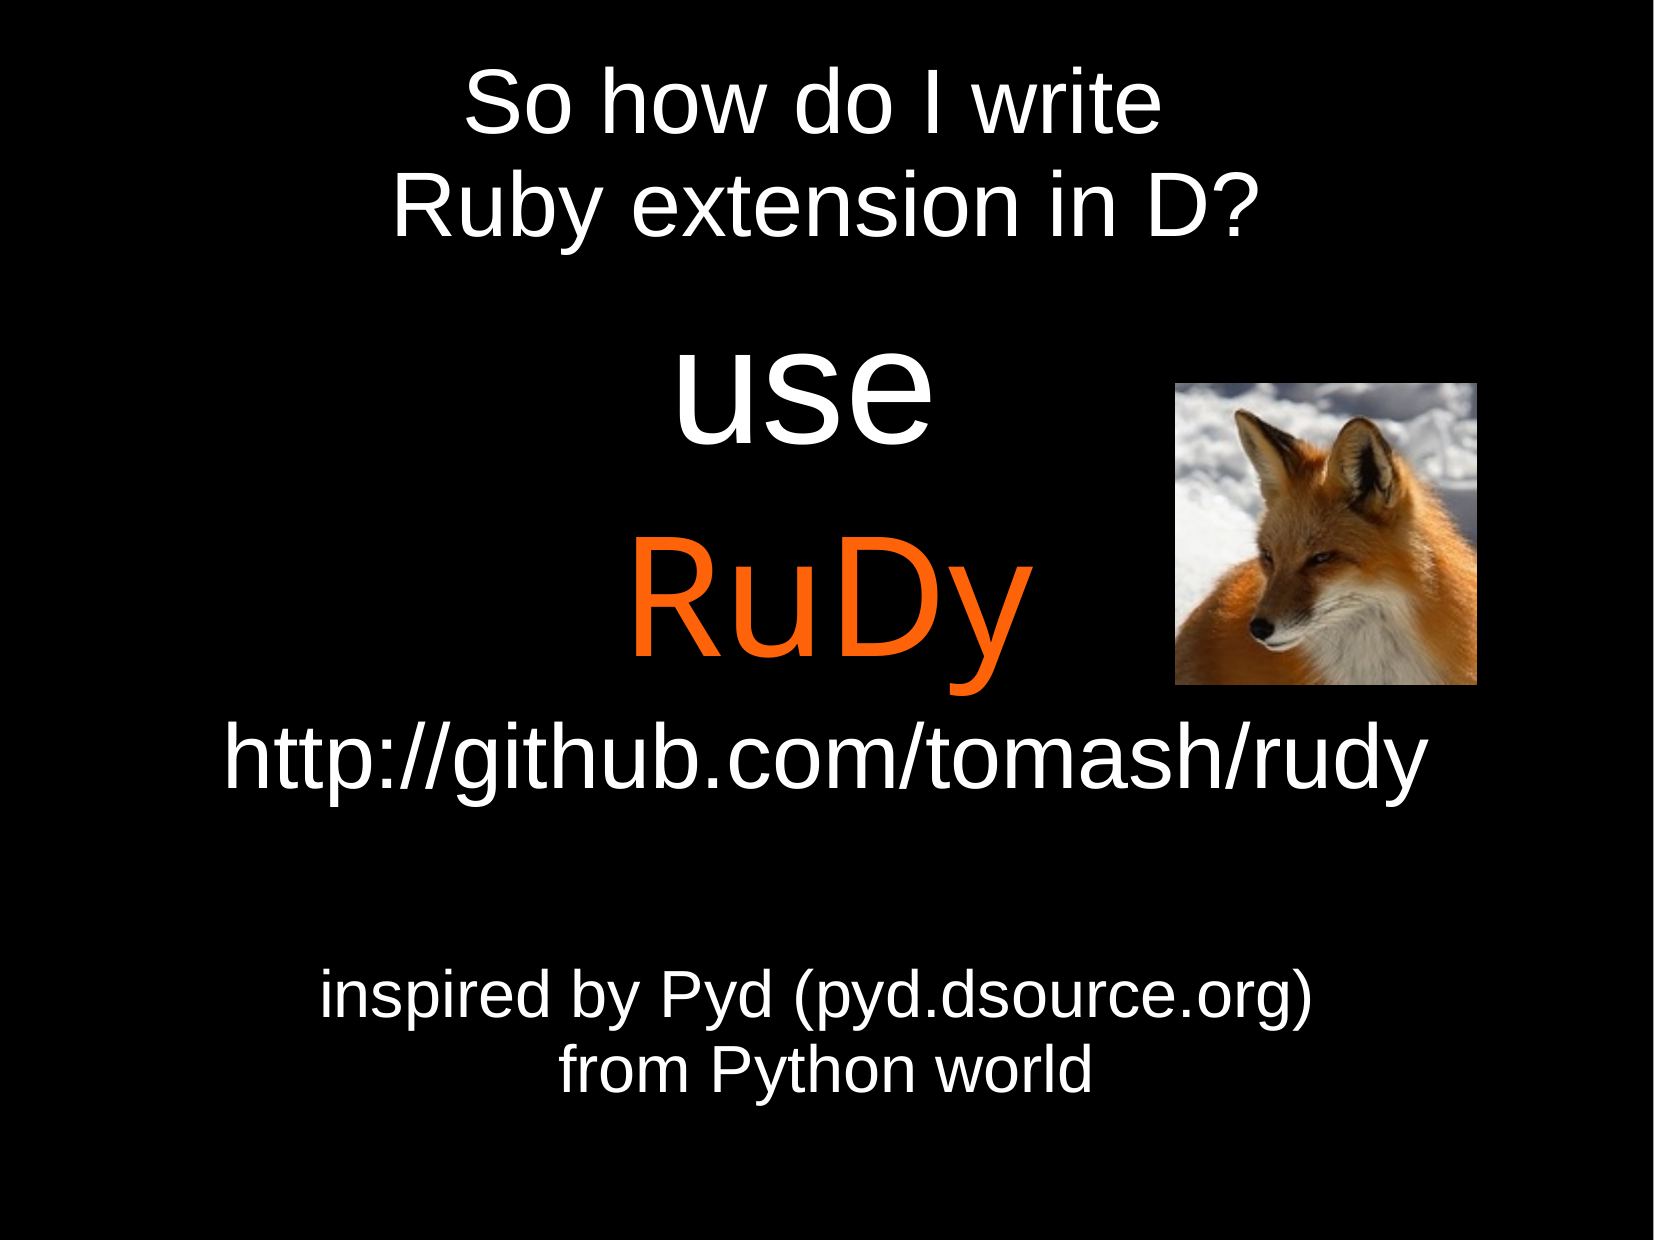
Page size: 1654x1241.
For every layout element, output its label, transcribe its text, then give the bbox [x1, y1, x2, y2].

subtitle use RuDy http://github.com/tomash/rudy inspired by Pyd (pyd.dsource.org) from Python world [82, 288, 1571, 1111]
title So how do I write Ruby extension in D? [82, 49, 1571, 257]
picture [1175, 383, 1477, 685]
